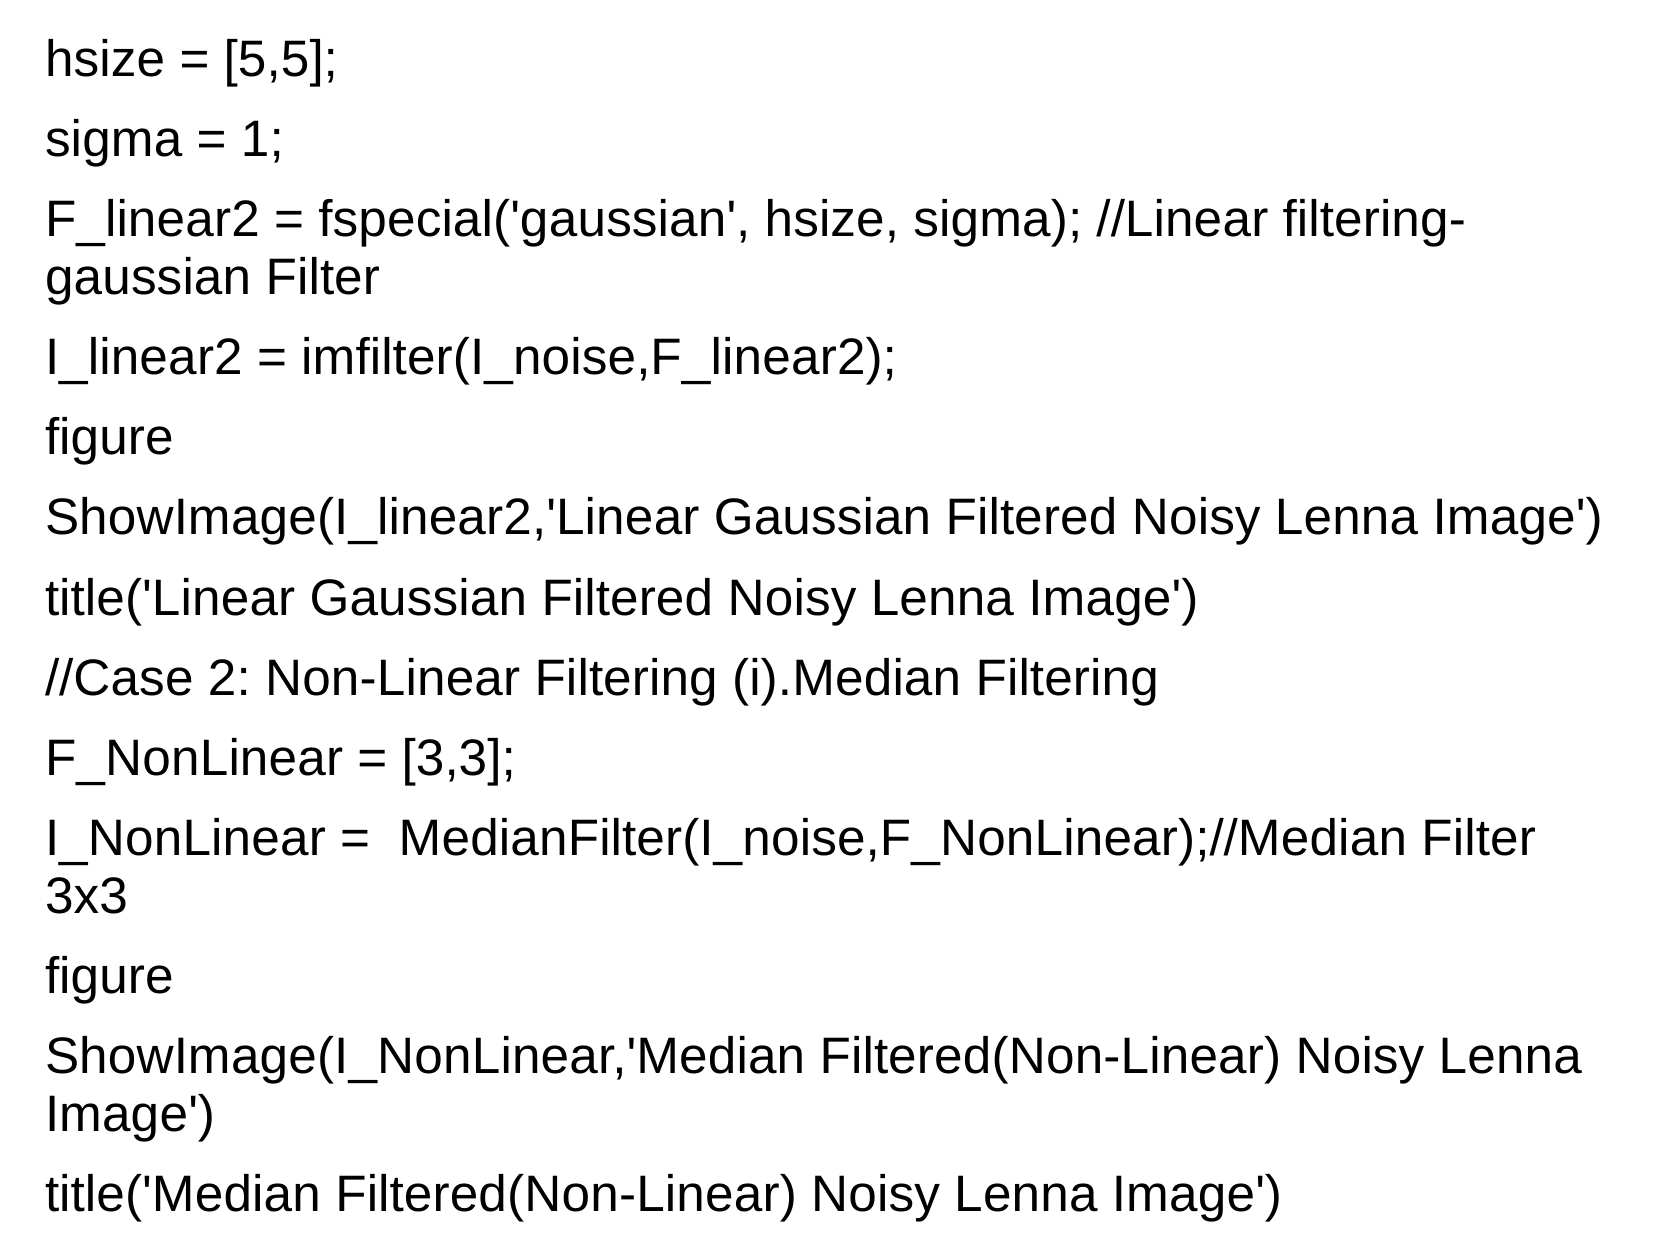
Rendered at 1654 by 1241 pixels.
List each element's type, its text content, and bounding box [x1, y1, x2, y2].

list hsize = [5,5]; sigma = 1; F_linear2 = fspecial('gaussian', hsize, sigma); //Linear filtering- gaussian Filter I_linear2 = imfilter(I_noise,F_linear2); figure ShowImage(I_linear2,'Linear Gaussian Filtered Noisy Lenna Image') title('Linear Gaussian Filtered Noisy Lenna Image') //Case 2: Non-Linear Filtering (i).Median Filtering F_NonLinear = [3,3]; I_NonLinear = MedianFilter(I_noise,F_NonLinear);//Median Filter 3x3 figure ShowImage(I_NonLinear,'Median Filtered(Non-Linear) Noisy Lenna Image') title('Median Filtered(Non-Linear) Noisy Lenna Image') [45, 30, 1621, 1231]
